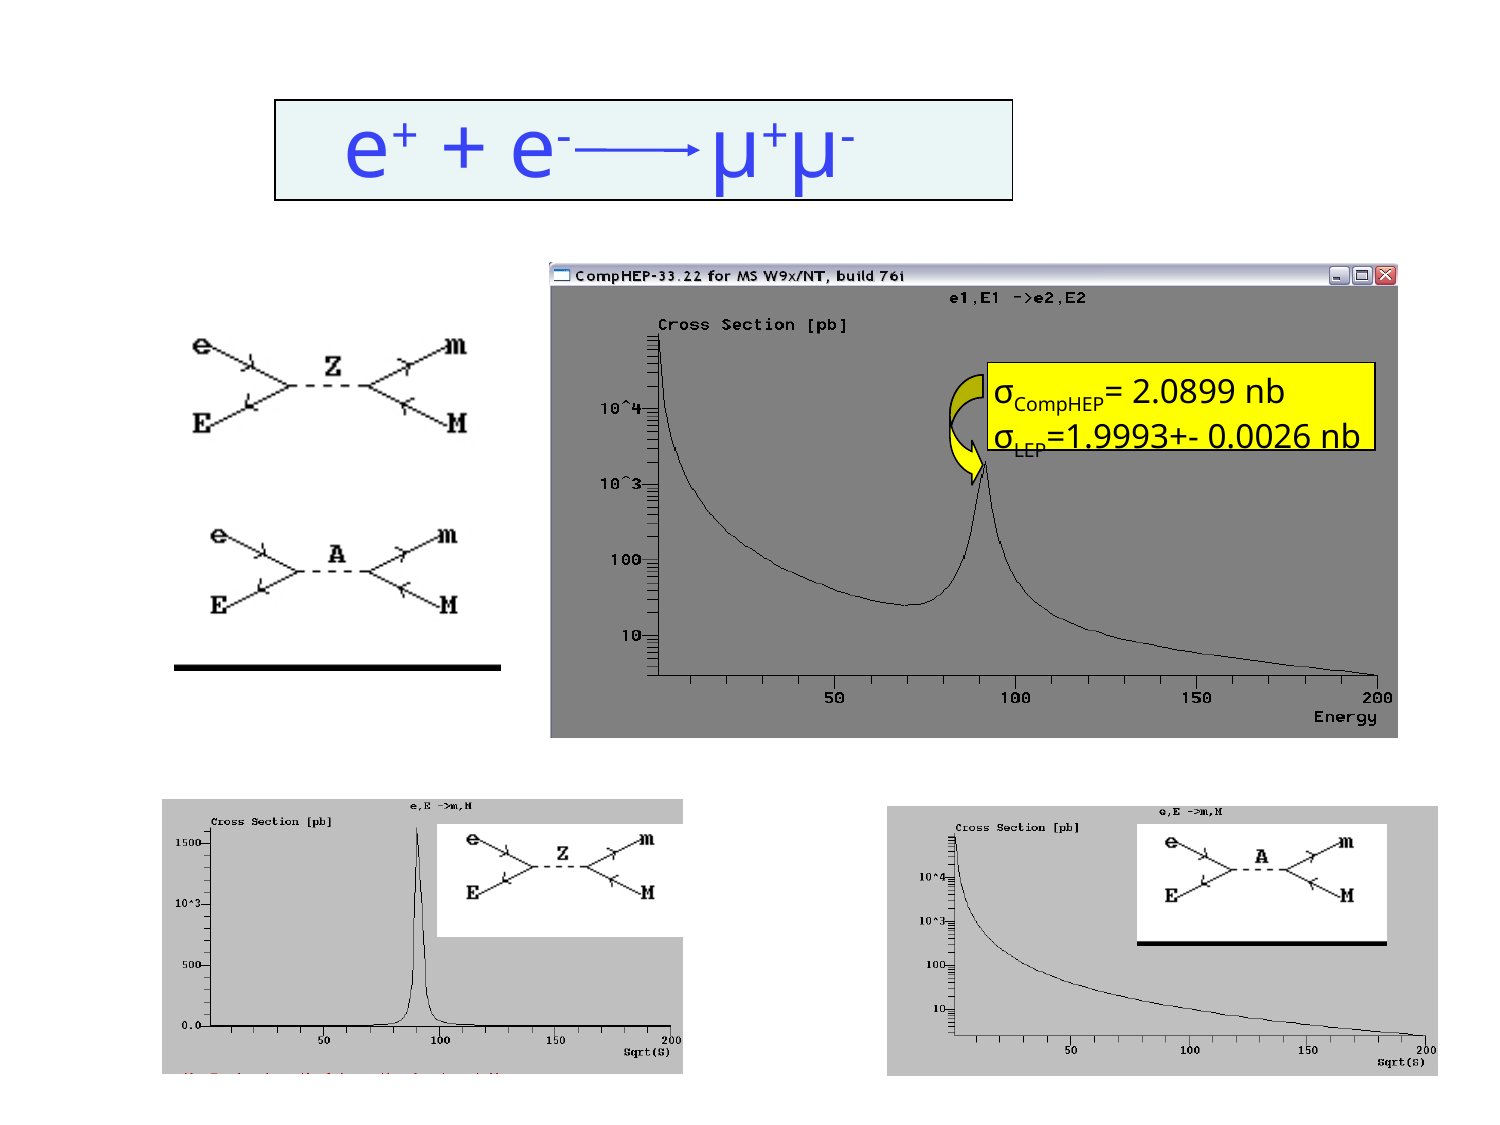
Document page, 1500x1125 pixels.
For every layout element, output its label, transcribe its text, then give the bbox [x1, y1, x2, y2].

text_box σCompHEP= 2.0899 nb σLEP=1.9993+- 0.0026 nb [978, 362, 1377, 469]
picture [150, 324, 513, 489]
picture [162, 799, 686, 1074]
text_box [275, 99, 1013, 201]
text_box [949, 374, 983, 486]
picture [174, 512, 501, 671]
title e+ + e- μ+μ- [75, 49, 1126, 238]
picture [549, 262, 1398, 738]
picture [887, 806, 1438, 1076]
